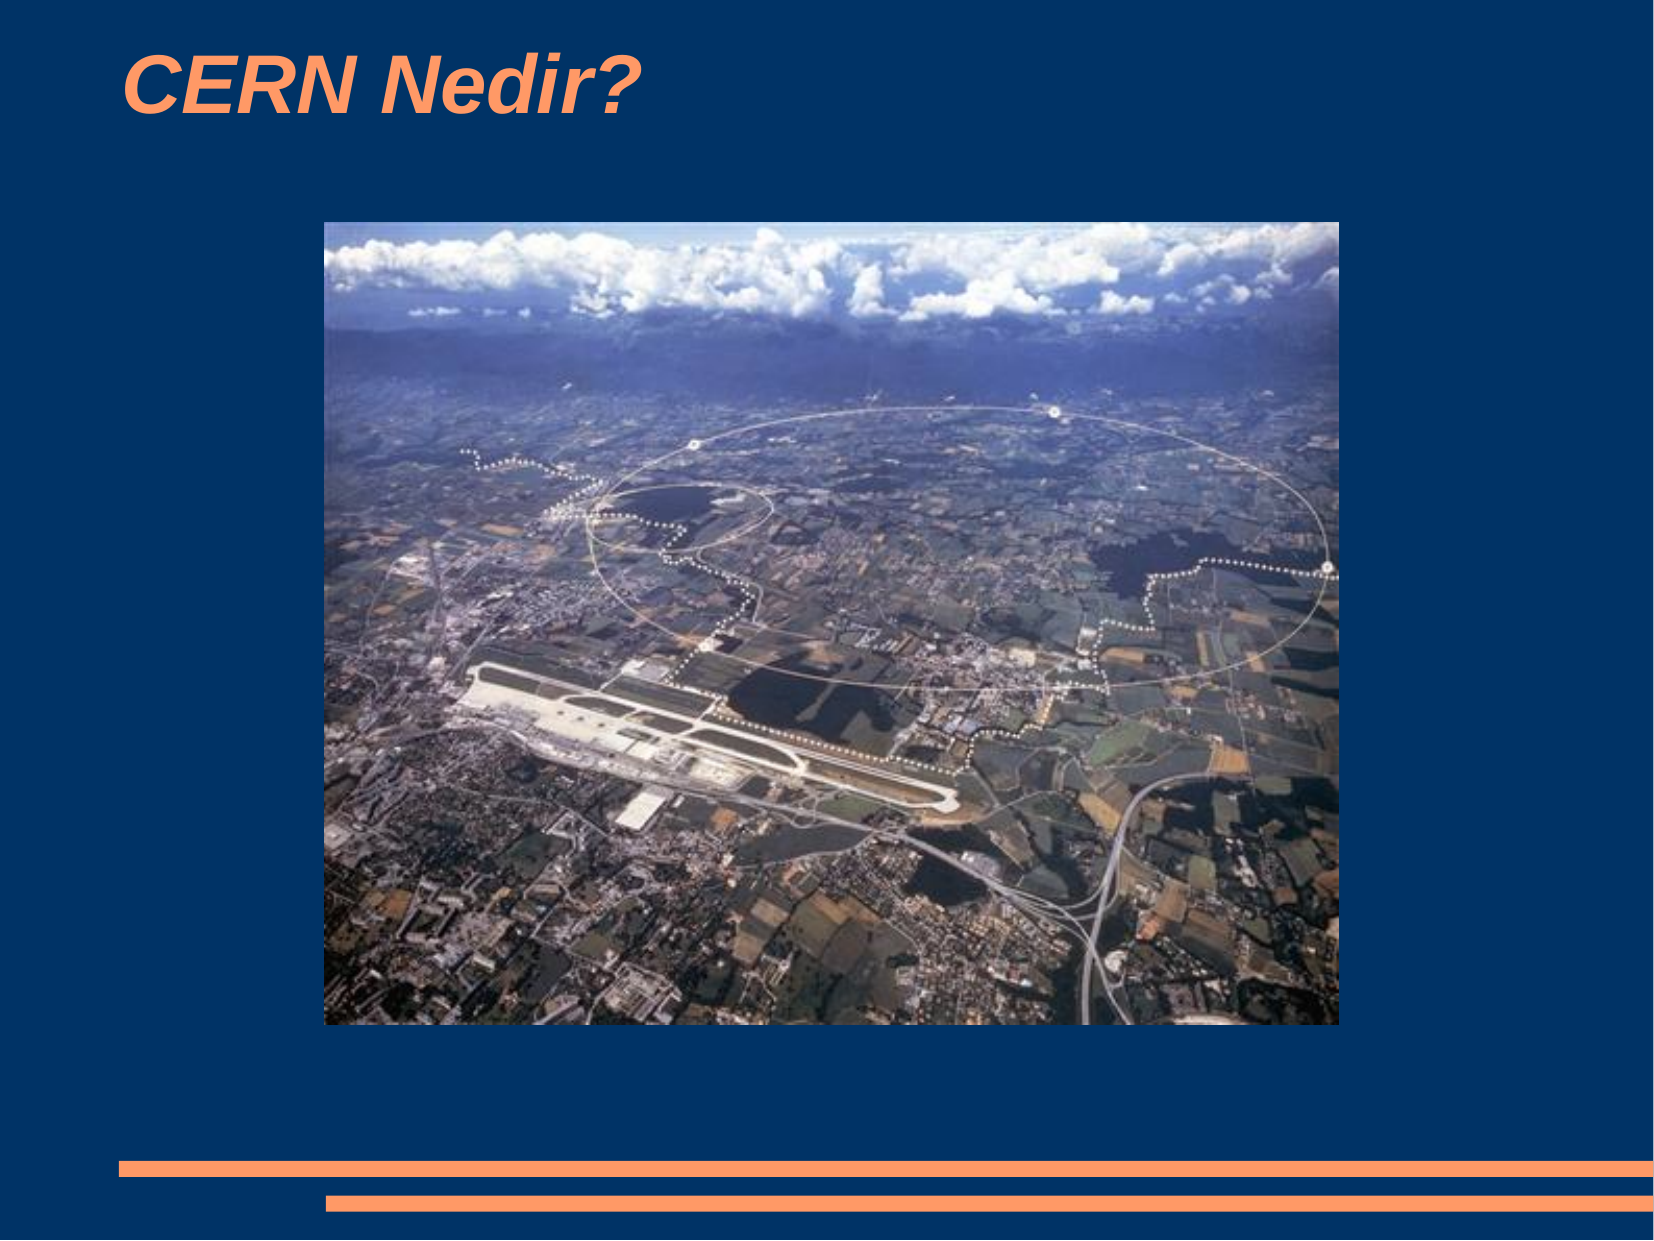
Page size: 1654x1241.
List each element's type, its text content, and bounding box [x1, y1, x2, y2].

picture [324, 222, 1339, 1025]
title CERN Nedir? [121, 0, 1534, 189]
